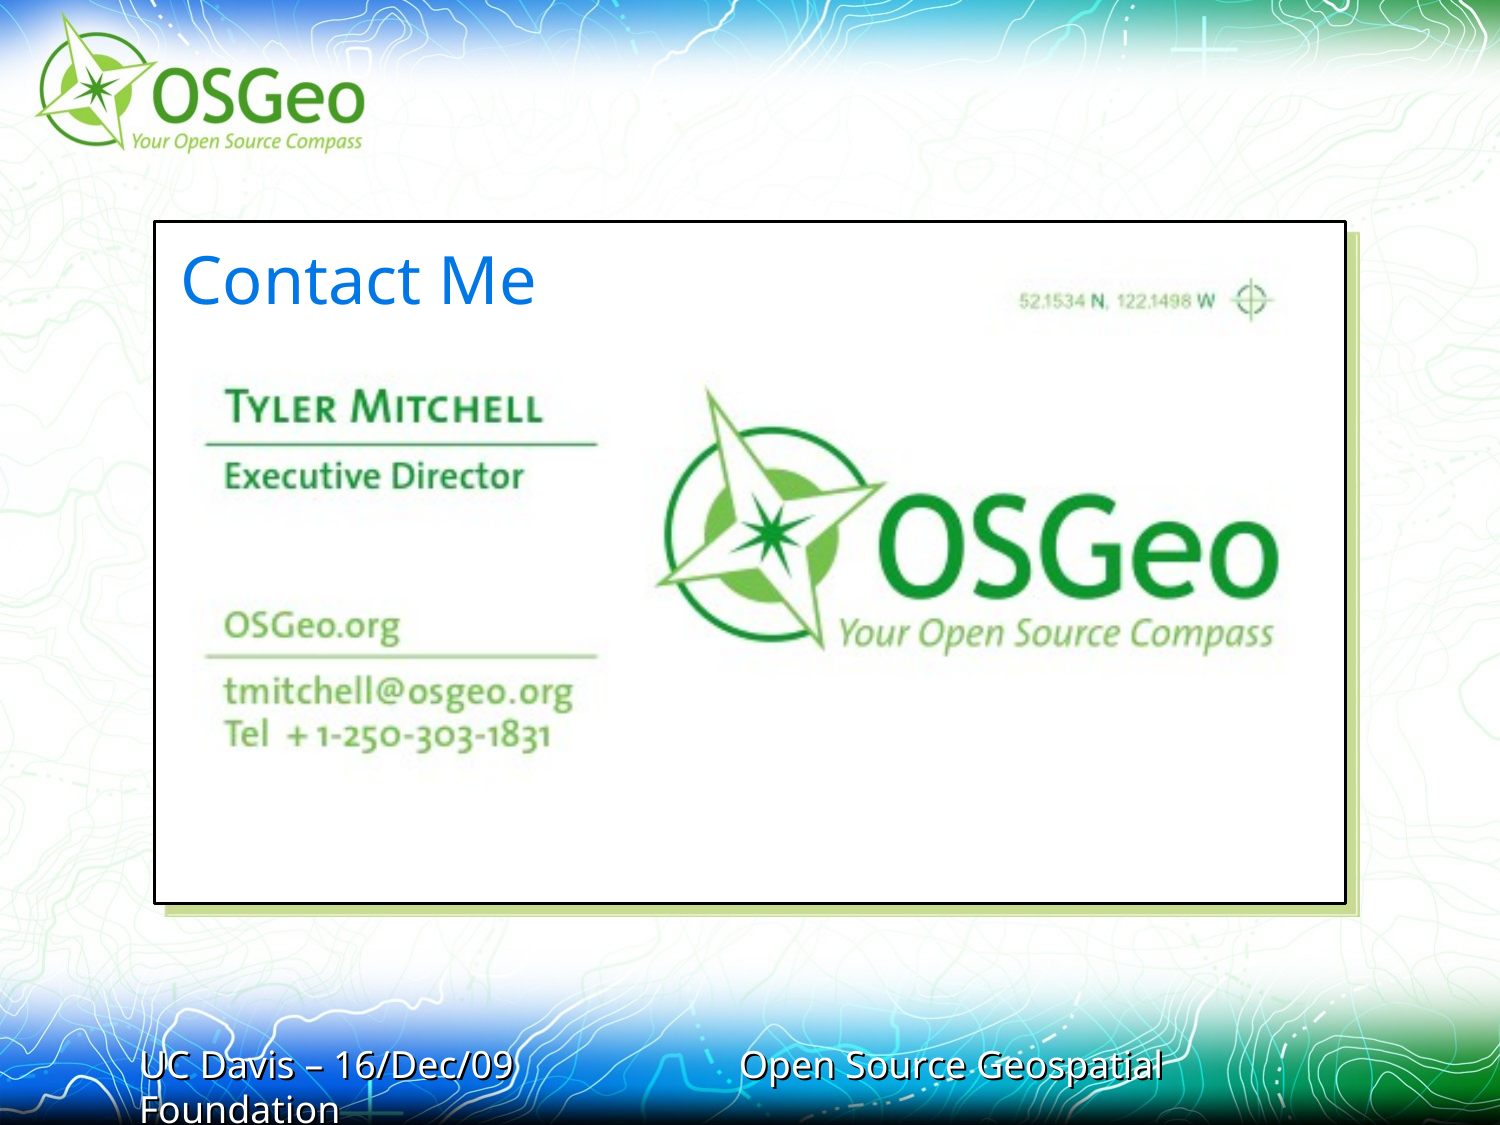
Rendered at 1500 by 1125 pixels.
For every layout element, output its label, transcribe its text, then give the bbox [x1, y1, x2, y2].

picture [301, 1107, 311, 1121]
picture [212, 1107, 223, 1125]
picture [0, 0, 1500, 1125]
picture [325, 1107, 336, 1125]
title Contact Me [165, 228, 1441, 330]
picture [165, 1107, 175, 1121]
picture [257, 1115, 265, 1121]
picture [234, 1107, 244, 1121]
